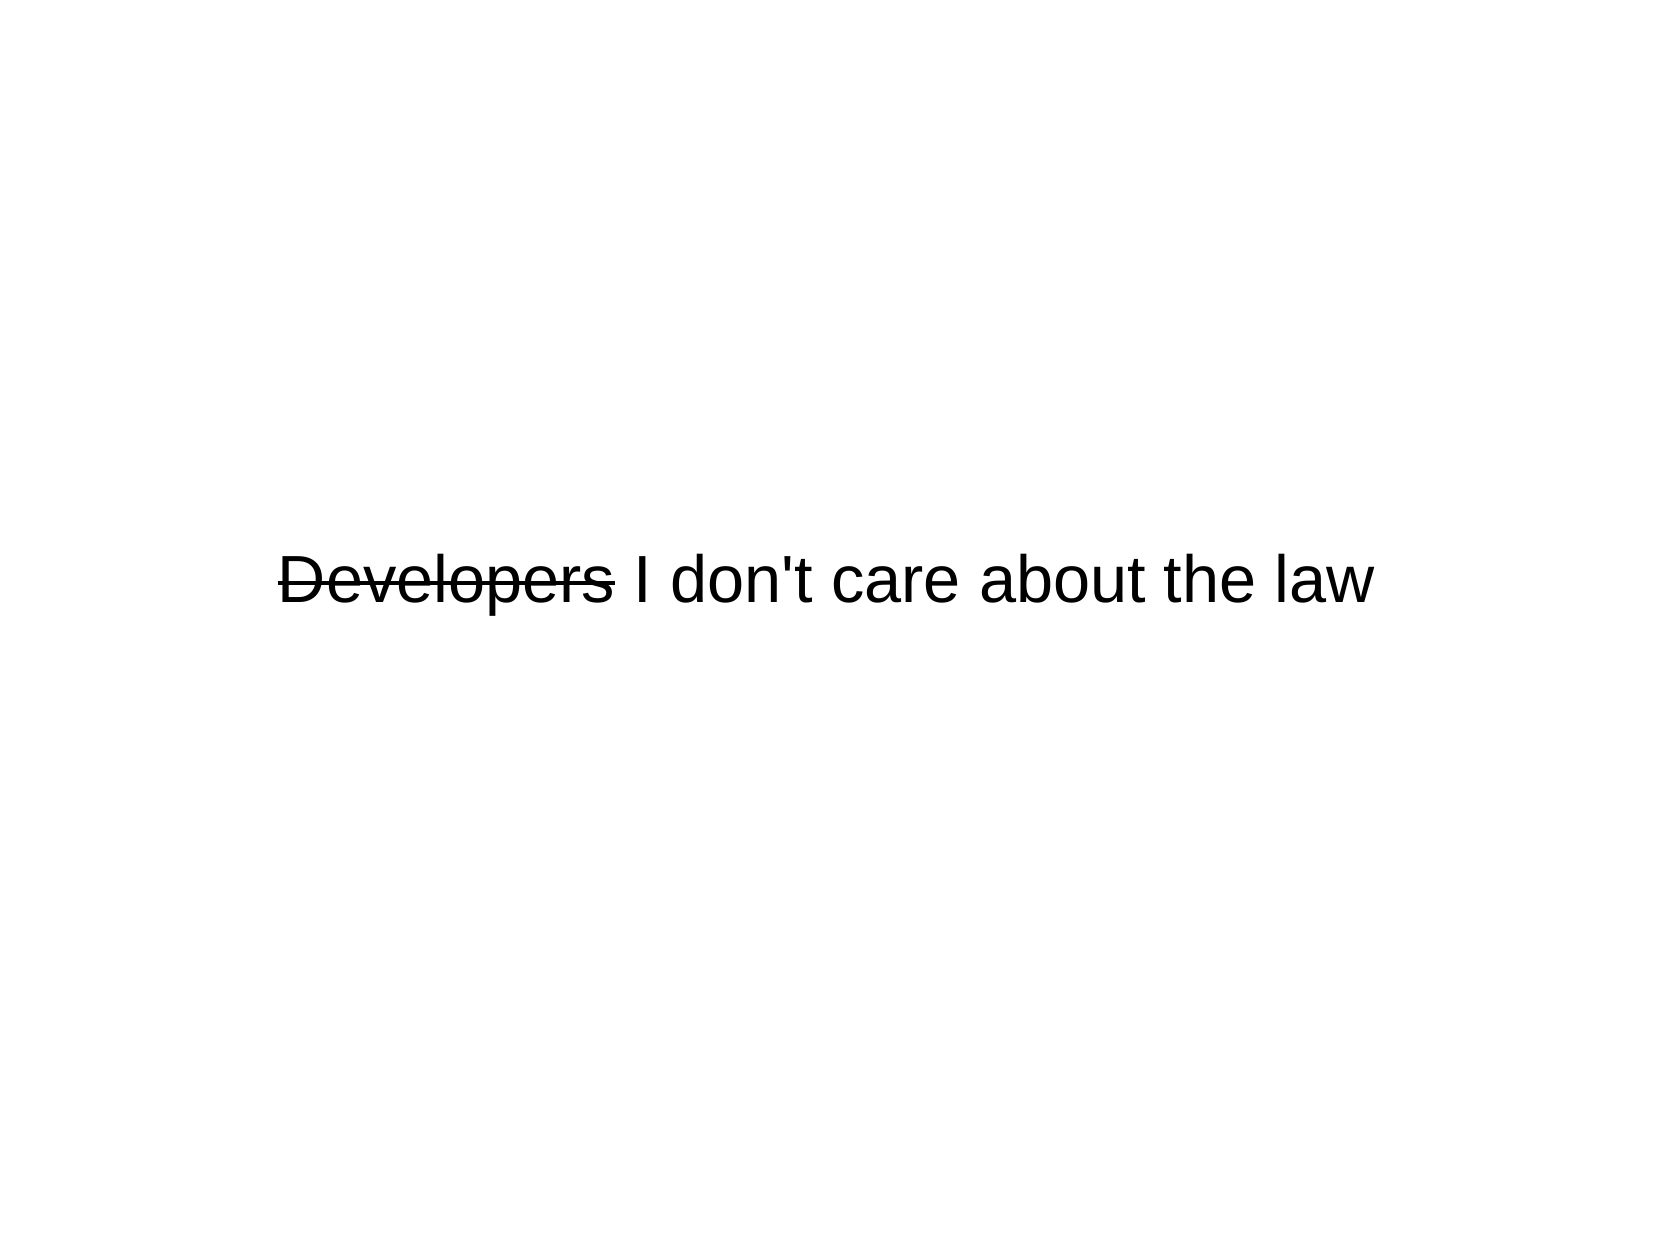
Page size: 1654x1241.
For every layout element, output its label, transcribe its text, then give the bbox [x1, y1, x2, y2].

subtitle Developers I don't care about the law [82, 49, 1571, 1109]
